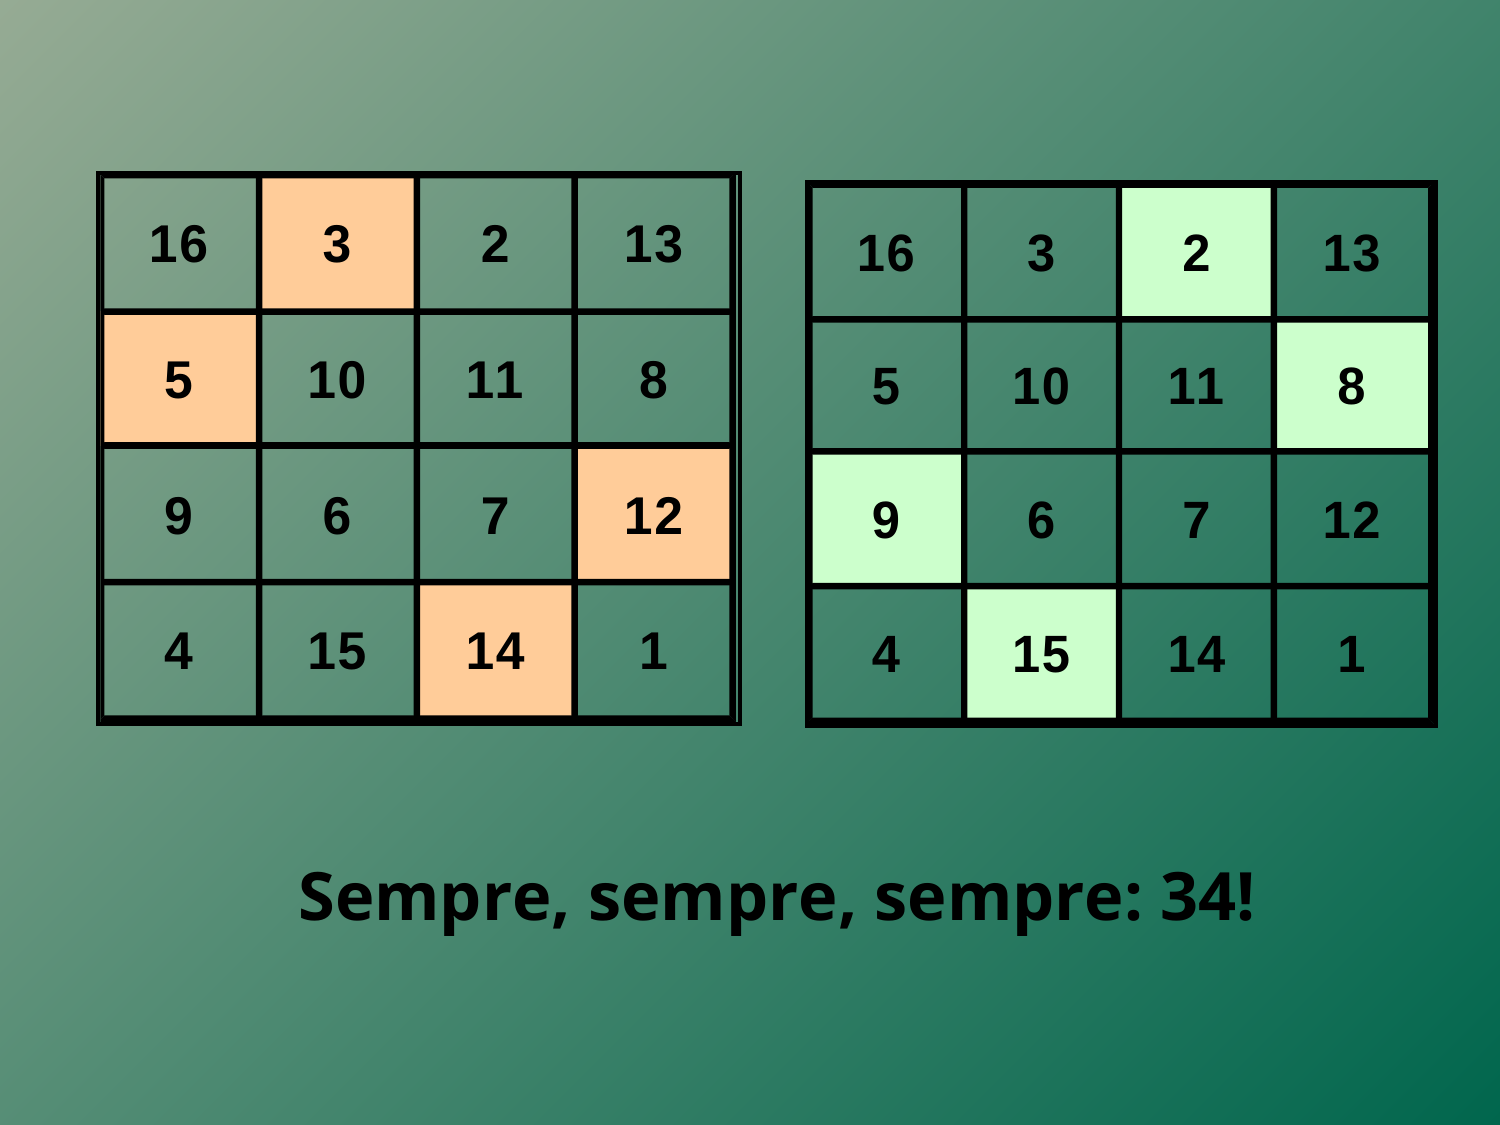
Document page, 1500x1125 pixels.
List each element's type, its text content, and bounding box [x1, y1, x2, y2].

chart [809, 184, 1434, 724]
text_box Sempre, sempre, sempre: 34! [266, 846, 1290, 942]
chart [100, 174, 738, 722]
